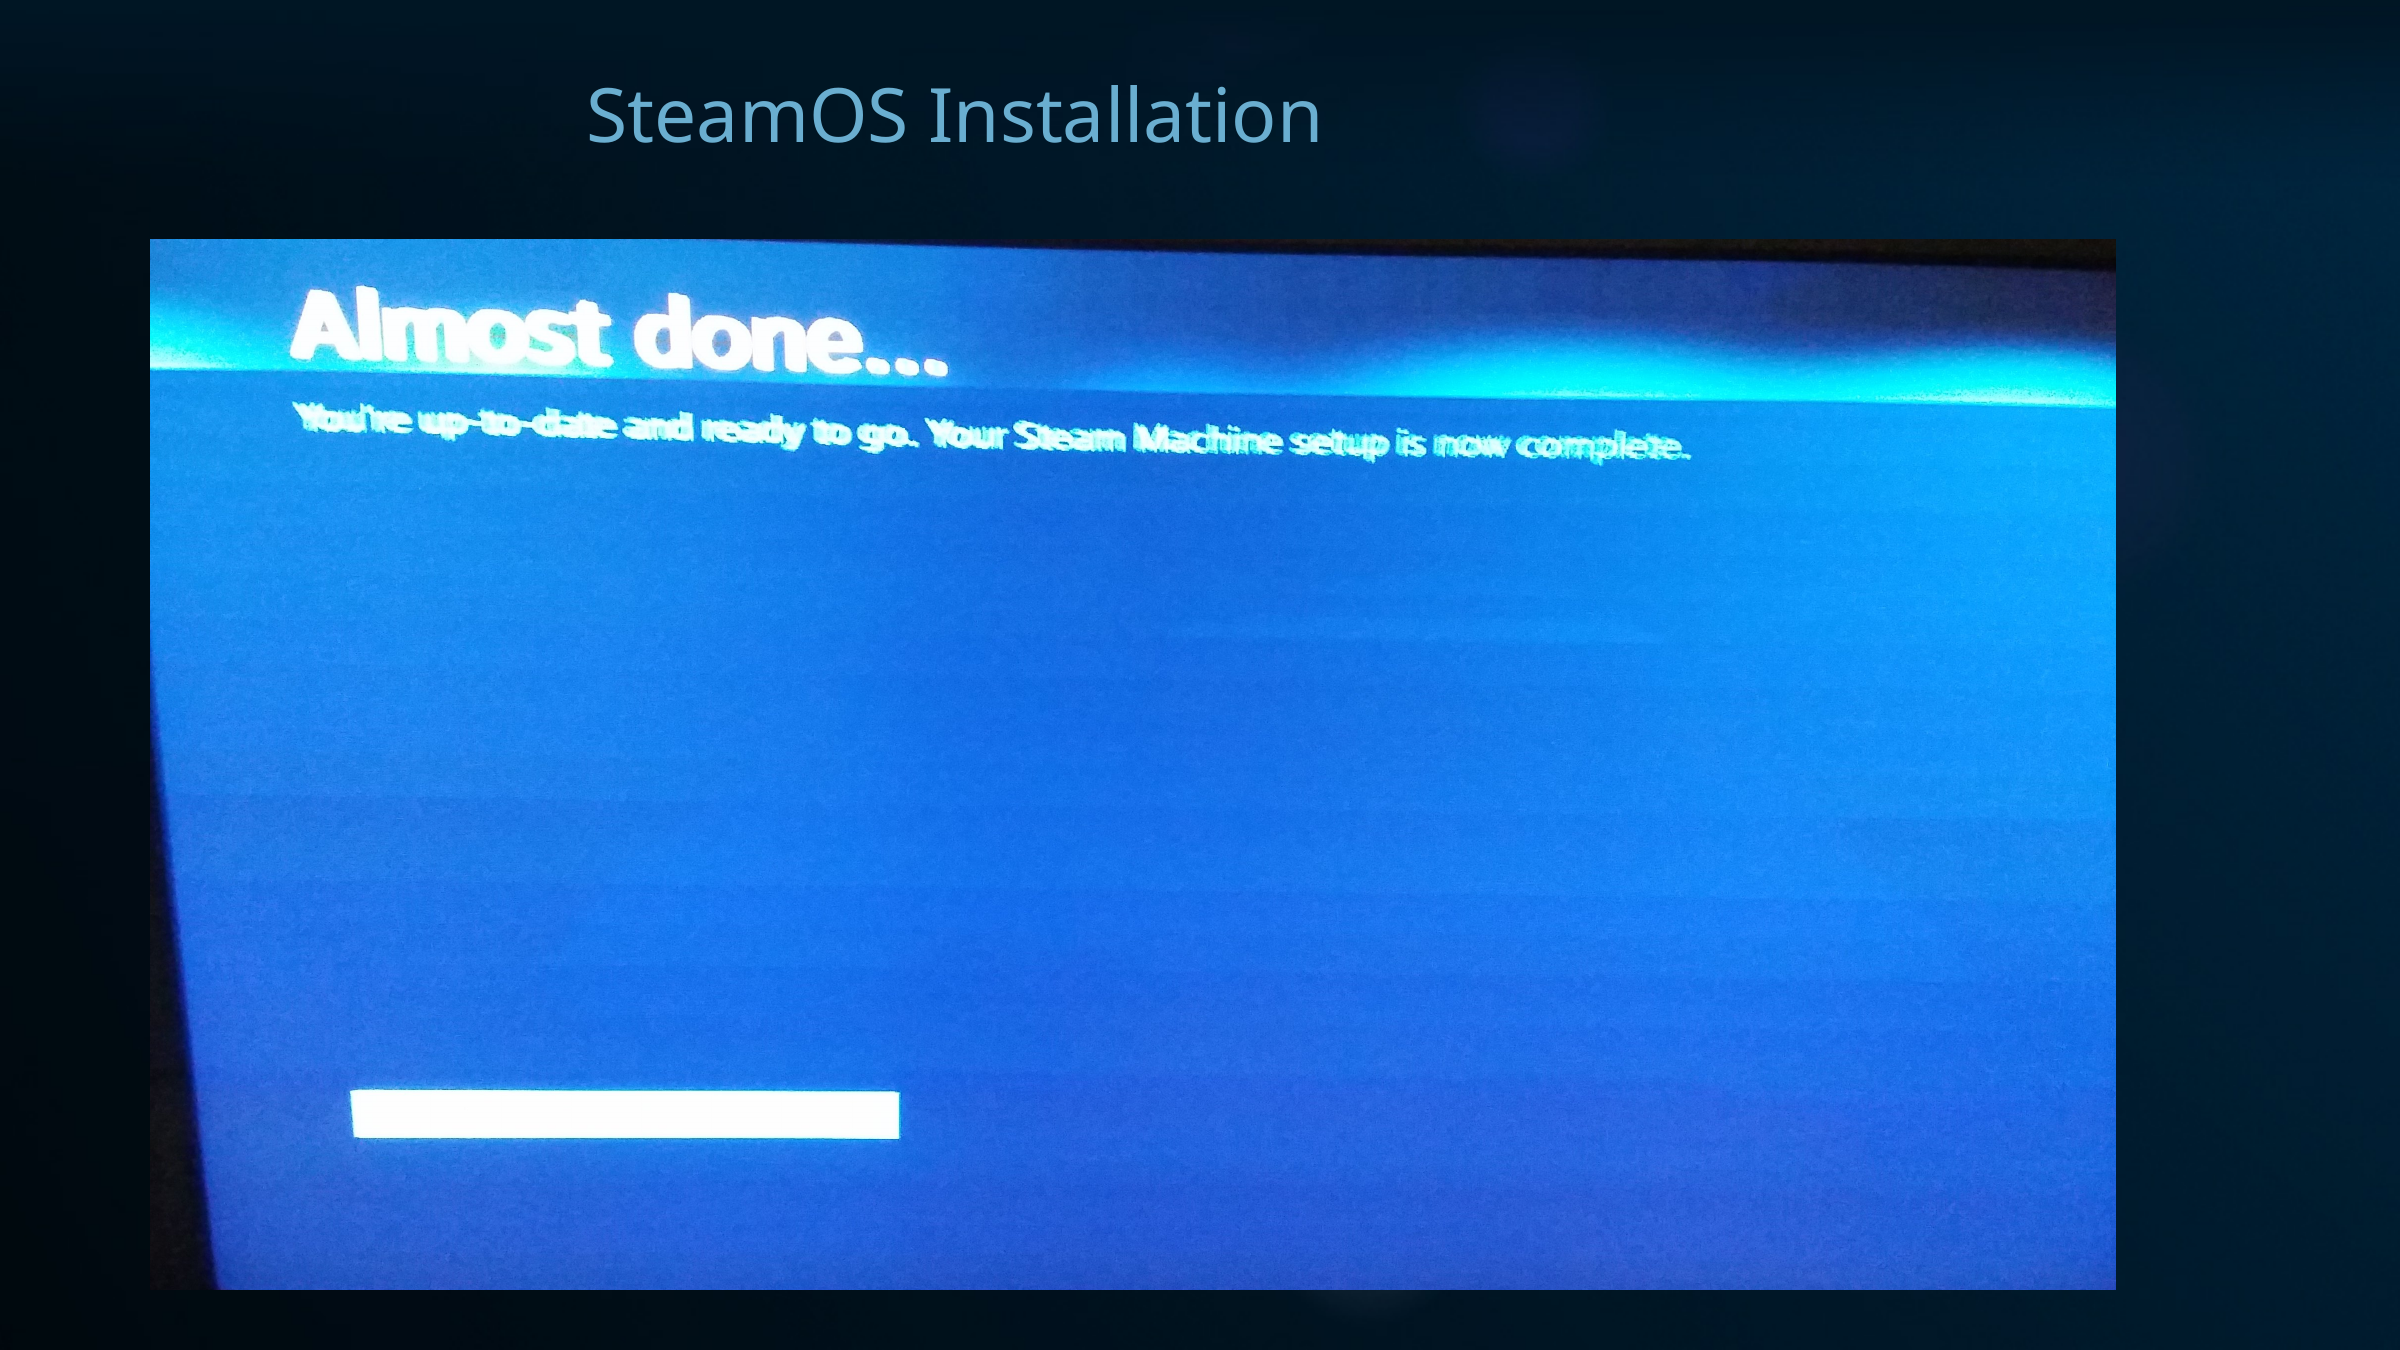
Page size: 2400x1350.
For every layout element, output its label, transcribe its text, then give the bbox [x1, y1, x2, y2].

text_box SteamOS Installation [571, 60, 1339, 166]
picture [0, 0, 2400, 1350]
